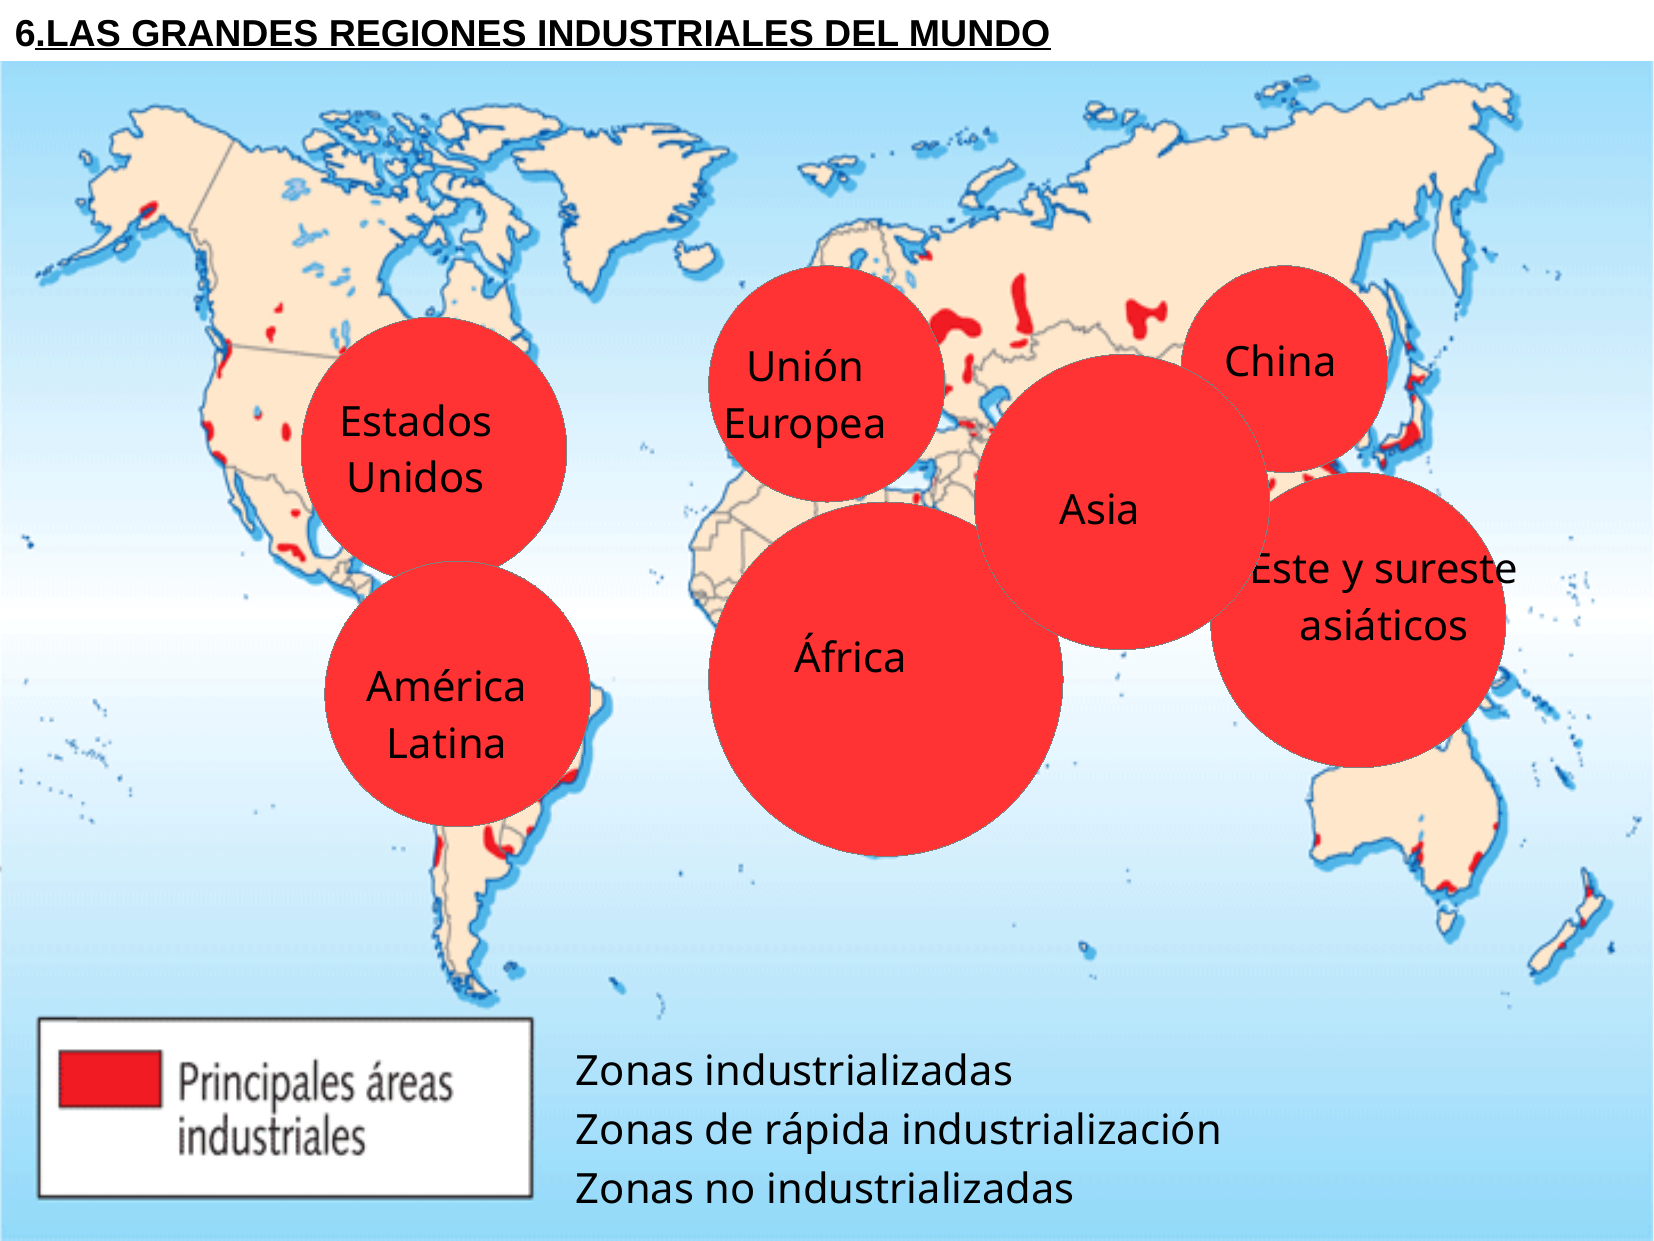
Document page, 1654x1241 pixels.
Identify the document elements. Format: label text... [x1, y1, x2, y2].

picture [0, 61, 1654, 1241]
text_box [561, 410, 567, 490]
text_box Este y sureste asiáticos [1235, 531, 1561, 644]
text_box Asia [1044, 472, 1162, 536]
text_box África [779, 620, 929, 684]
text_box China [1209, 324, 1359, 389]
text_box Zonas industrializadas [561, 1033, 1060, 1092]
text_box Zonas de rápida industrialización [561, 1092, 1284, 1156]
text_box [301, 317, 591, 827]
text_box Unión Europea [708, 329, 911, 441]
text_box Estados Unidos [324, 383, 561, 502]
text_box [722, 265, 945, 503]
text_box América Latina [351, 649, 554, 762]
text_box [708, 265, 1505, 857]
text_box Zonas no industrializadas [561, 1151, 1125, 1215]
text_box 6.LAS GRANDES REGIONES INDUSTRIALES DEL MUNDO [0, 4, 1067, 62]
